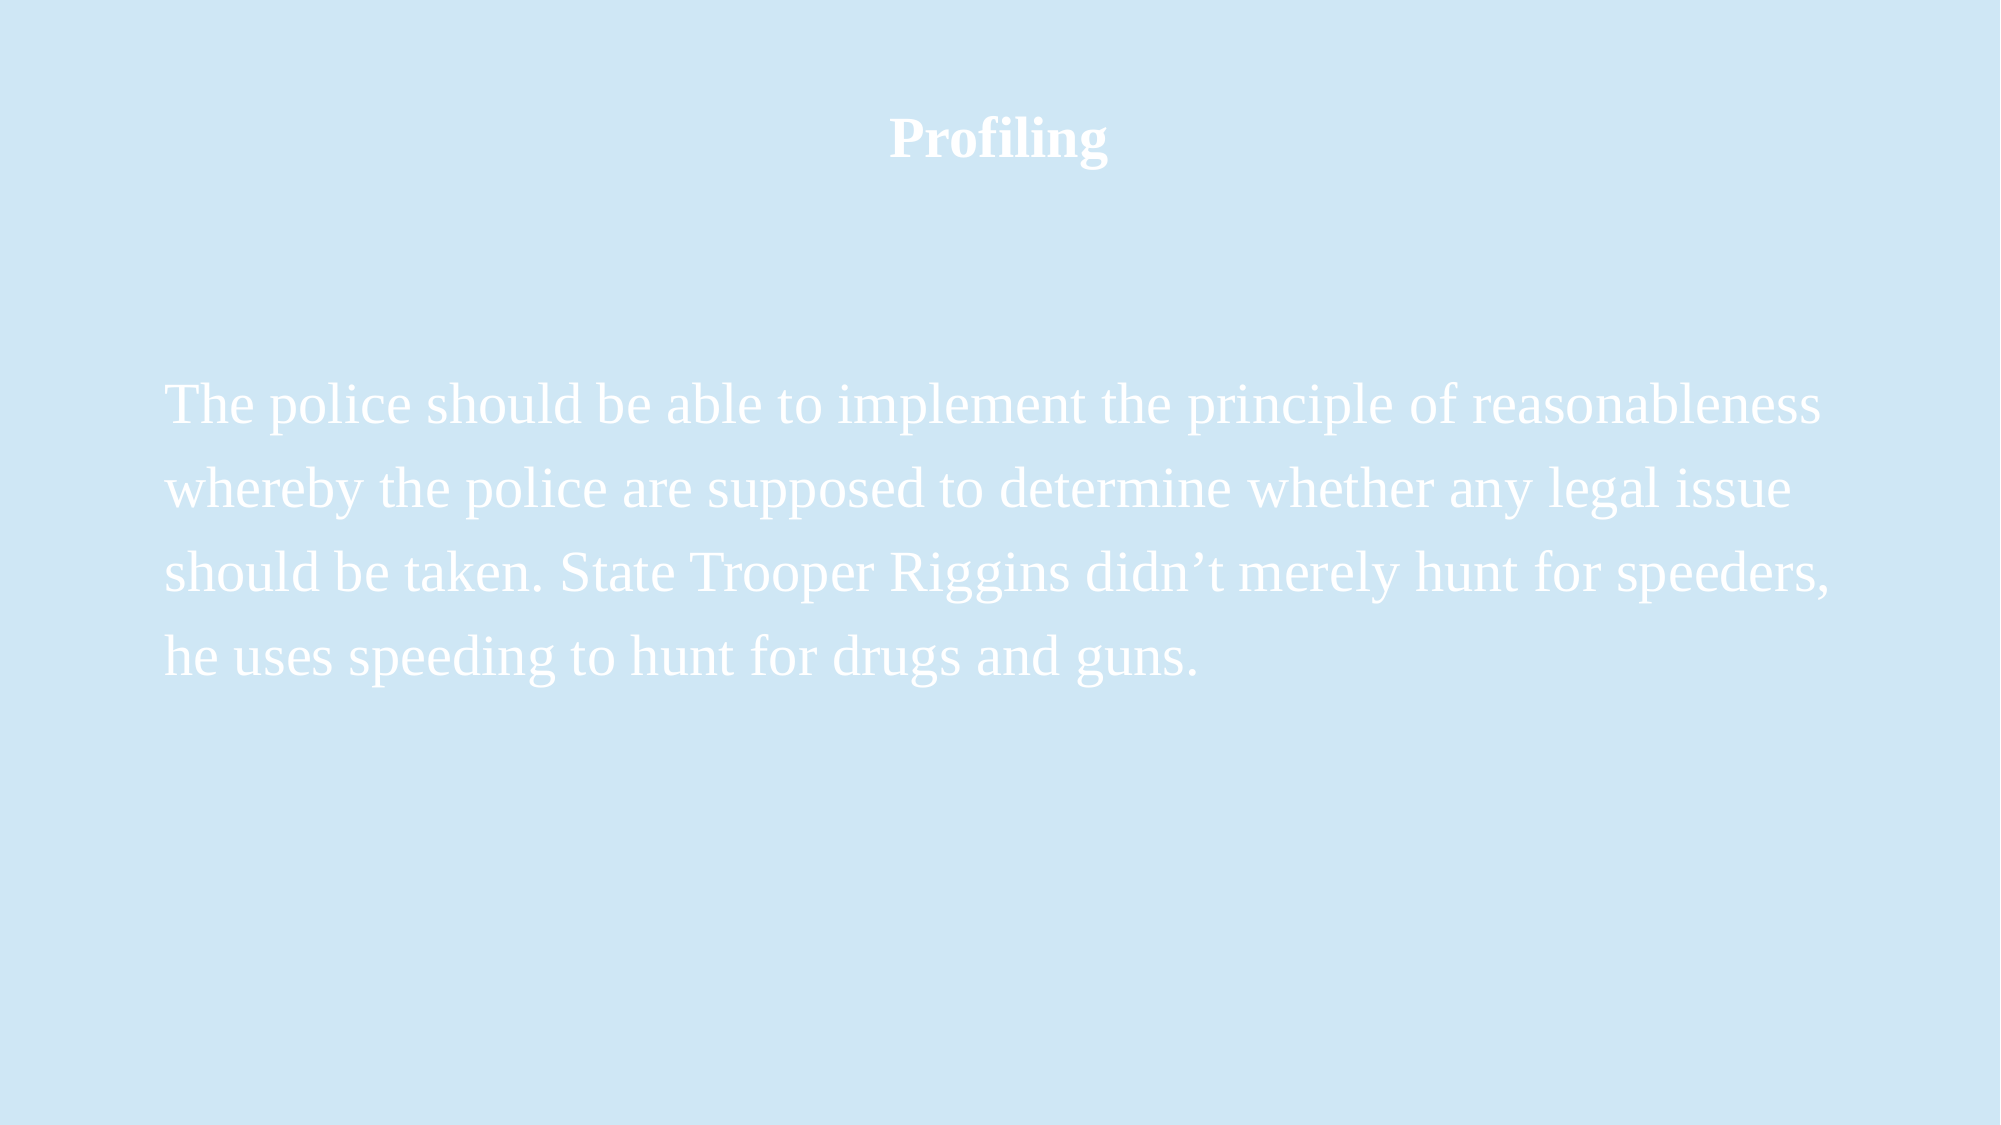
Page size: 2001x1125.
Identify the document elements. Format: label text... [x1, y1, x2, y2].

list The police should be able to implement the principle of reasonableness whereby the police are supposed to determine whether any legal issue should be taken. State Trooper Riggins didn’t merely hunt for speeders, he uses speeding to hunt for drugs and guns. [149, 343, 1849, 950]
title Profiling [149, 99, 1849, 318]
